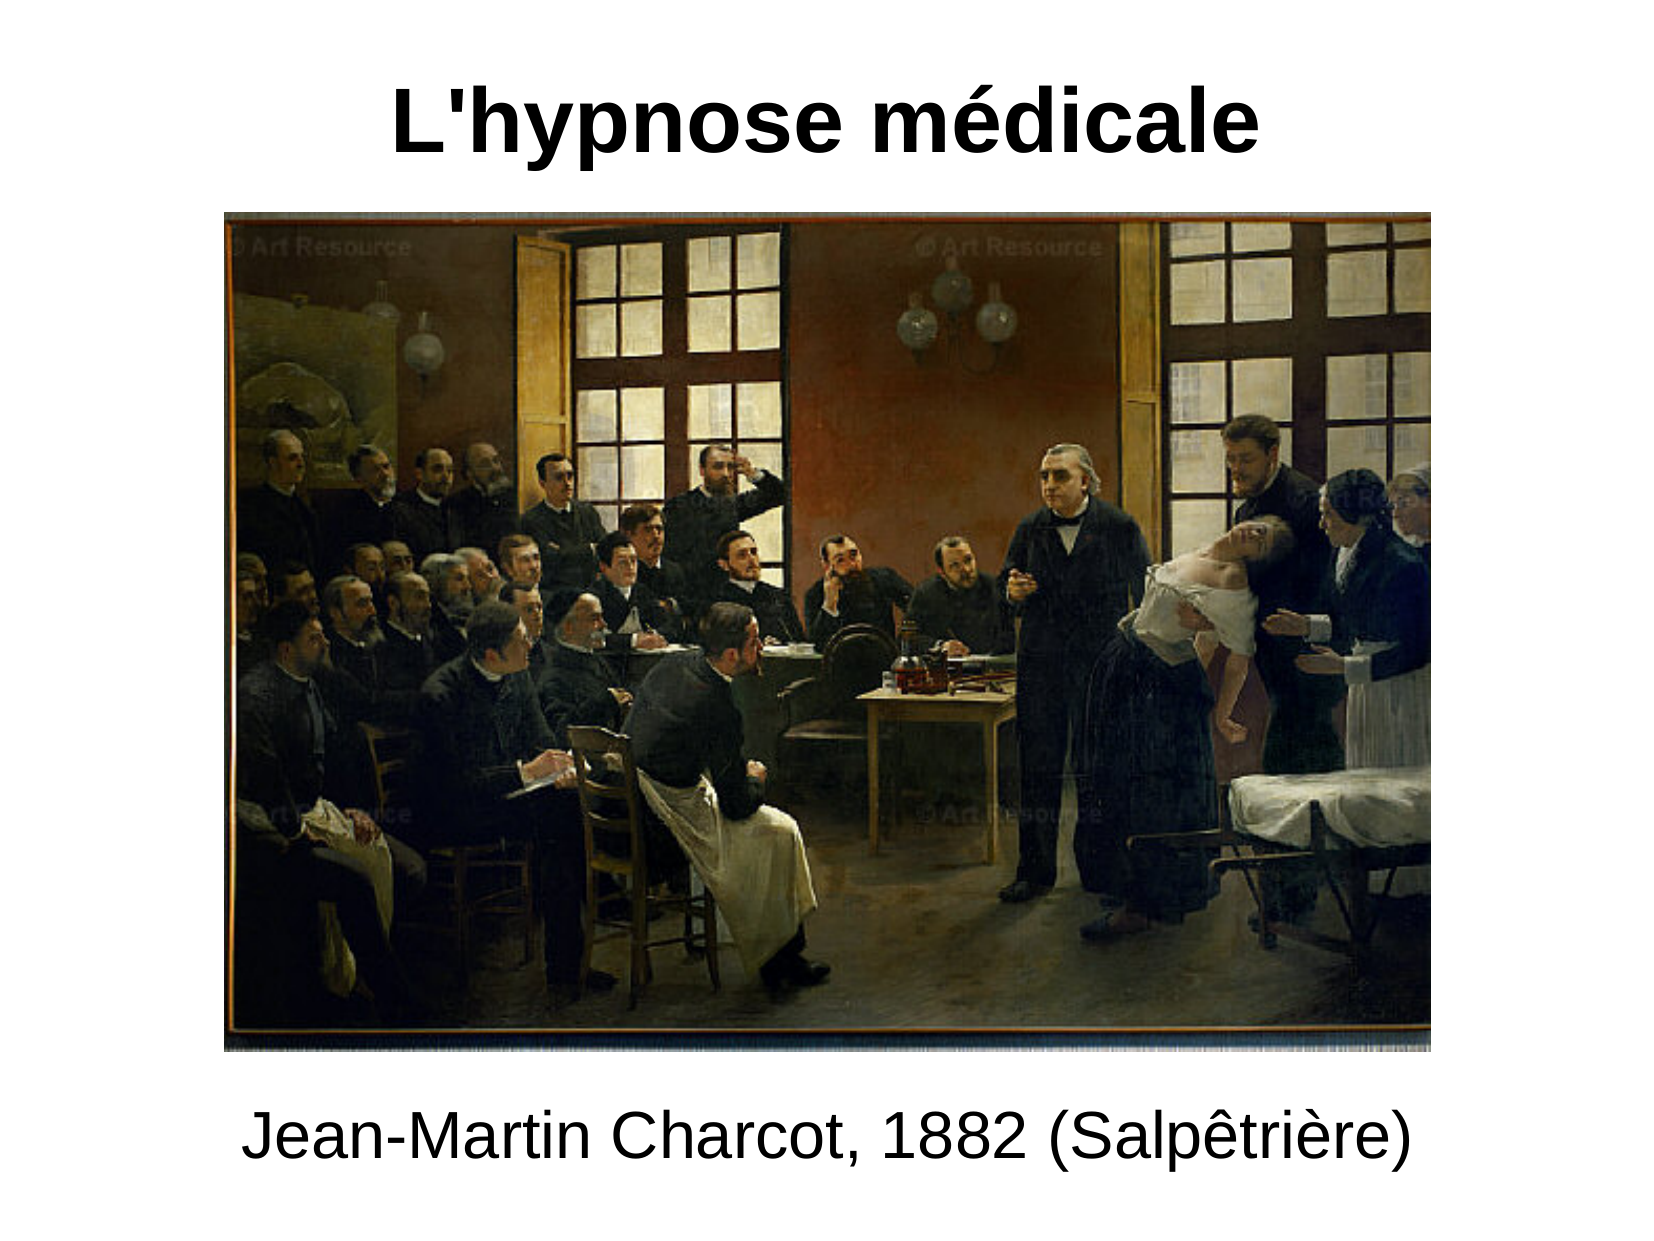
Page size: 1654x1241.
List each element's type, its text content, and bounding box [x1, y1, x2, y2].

picture [224, 212, 1431, 1052]
list Jean-Martin Charcot, 1882 (Salpêtrière) [118, 1098, 1501, 1239]
title L'hypnose médicale [82, 17, 1571, 225]
